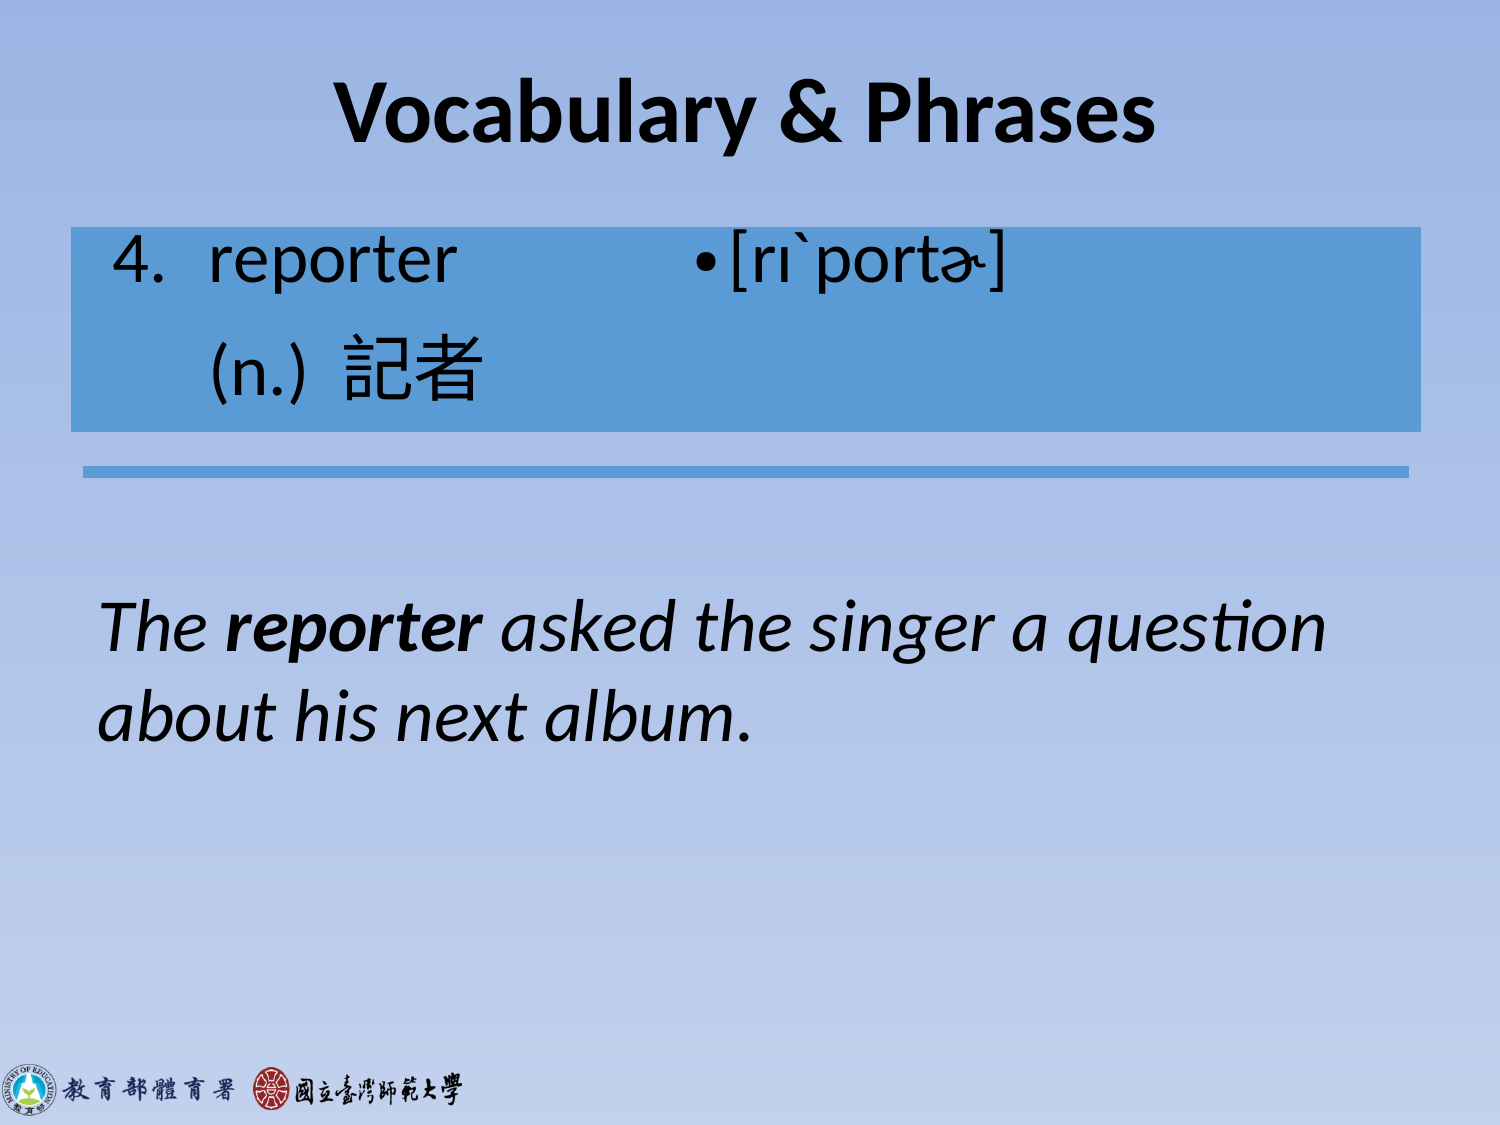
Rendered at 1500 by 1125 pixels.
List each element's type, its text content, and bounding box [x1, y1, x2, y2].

title Vocabulary & Phrases [70, 11, 1421, 200]
table_header [rɪˋportɚ] [693, 227, 1421, 311]
table_header 4. [71, 227, 209, 311]
text_box The reporter asked the singer a question about his next album. [82, 568, 1433, 766]
table_cell [71, 311, 209, 432]
text_box [83, 466, 1409, 478]
table_cell (n.) 記者 [209, 311, 1421, 432]
table_header reporter [209, 227, 693, 311]
